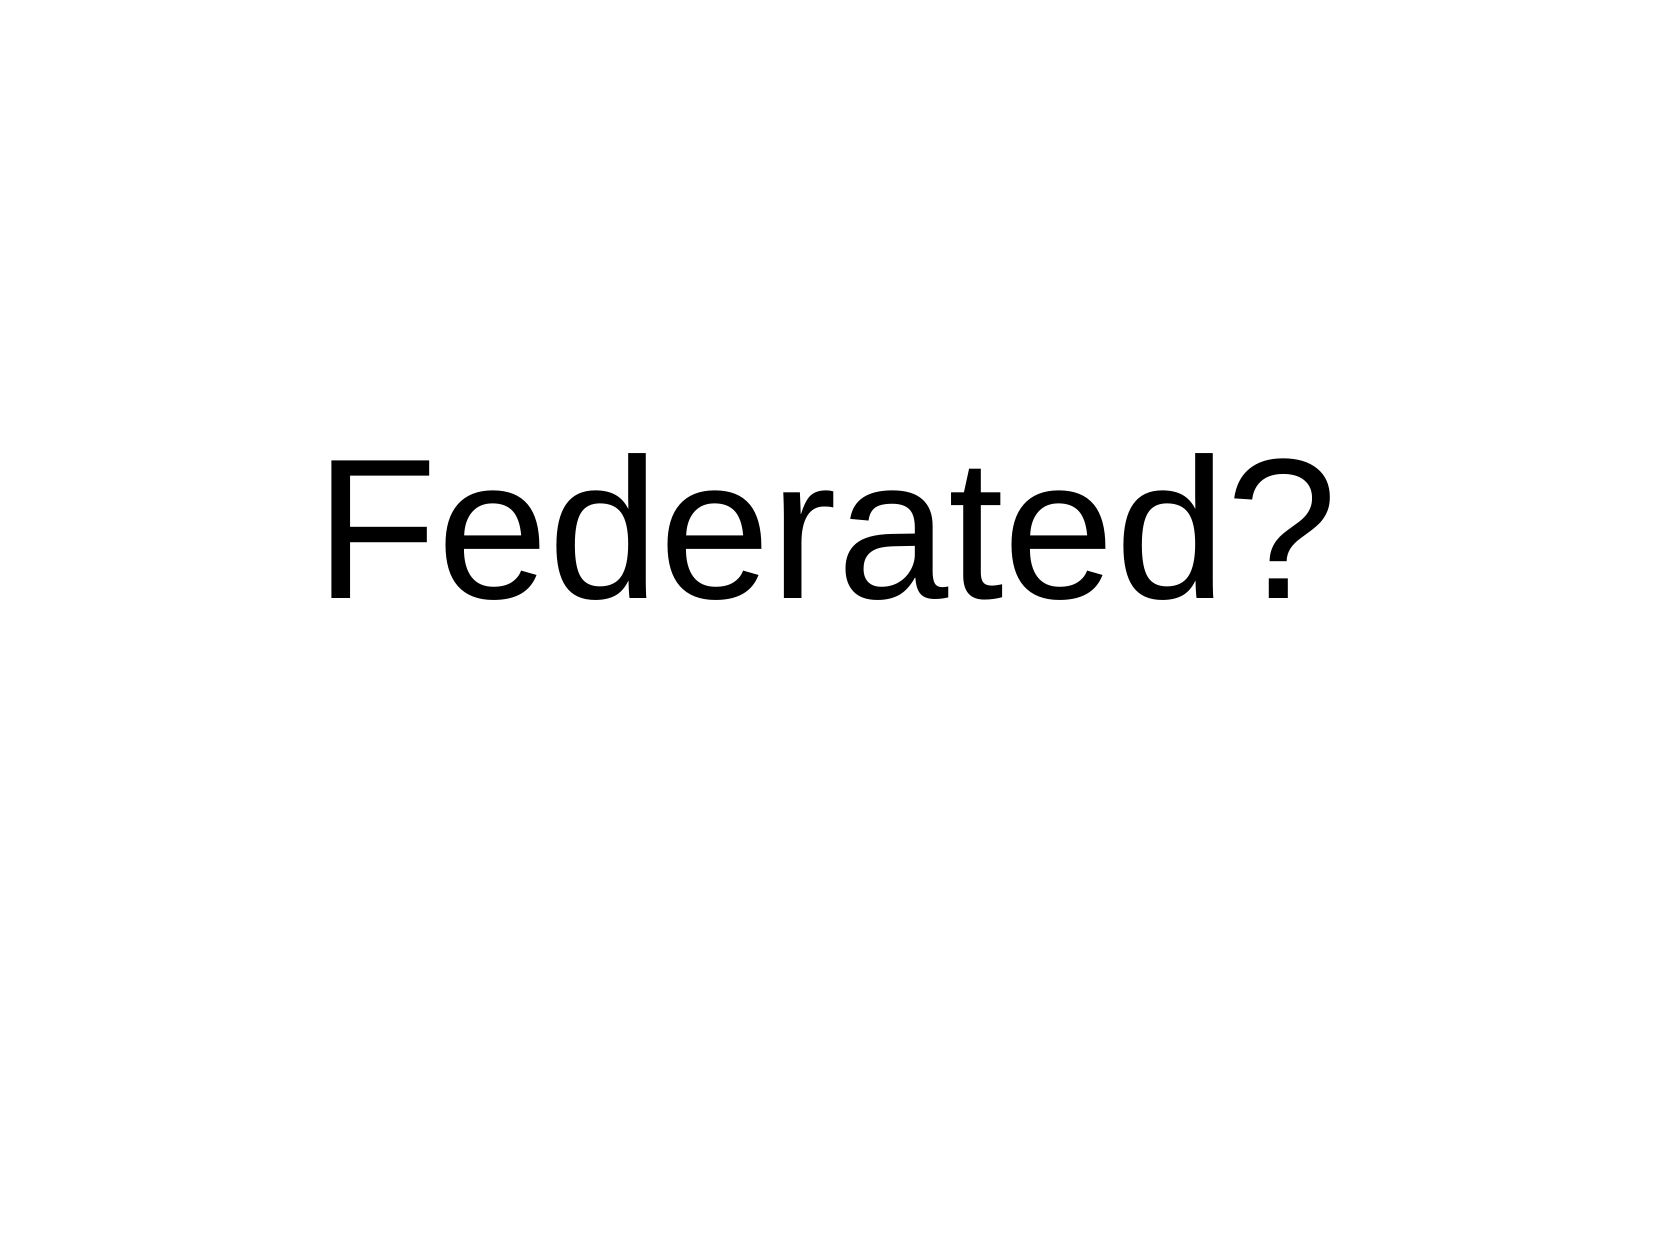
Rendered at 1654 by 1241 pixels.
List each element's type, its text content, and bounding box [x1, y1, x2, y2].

subtitle Federated? [82, 49, 1571, 1010]
